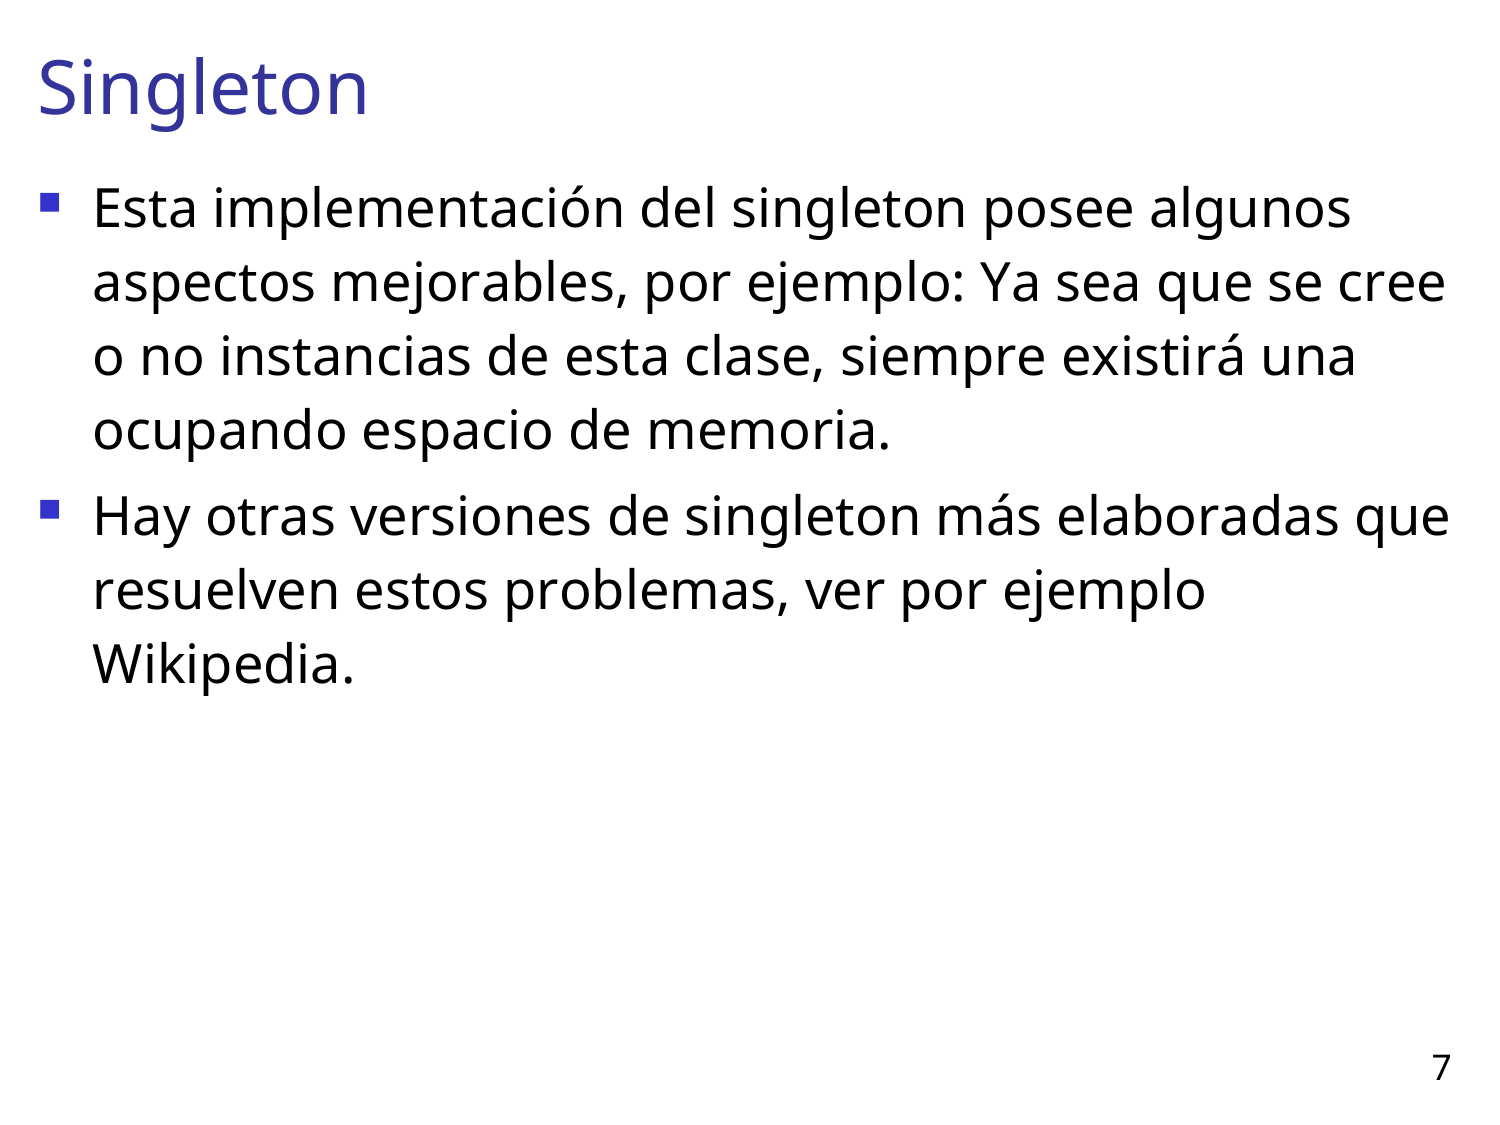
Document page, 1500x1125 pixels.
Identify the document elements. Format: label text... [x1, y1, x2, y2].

title Singleton [37, 19, 1466, 151]
list Esta implementación del singleton posee algunos aspectos mejorables, por ejemplo: Ya sea que se cree o no instancias de esta clase, siempre existirá una ocupando espacio de memoria. Hay otras versiones de singleton más elaboradas que resuelven estos problemas, ver por ejemplo Wikipedia. [37, 169, 1462, 998]
